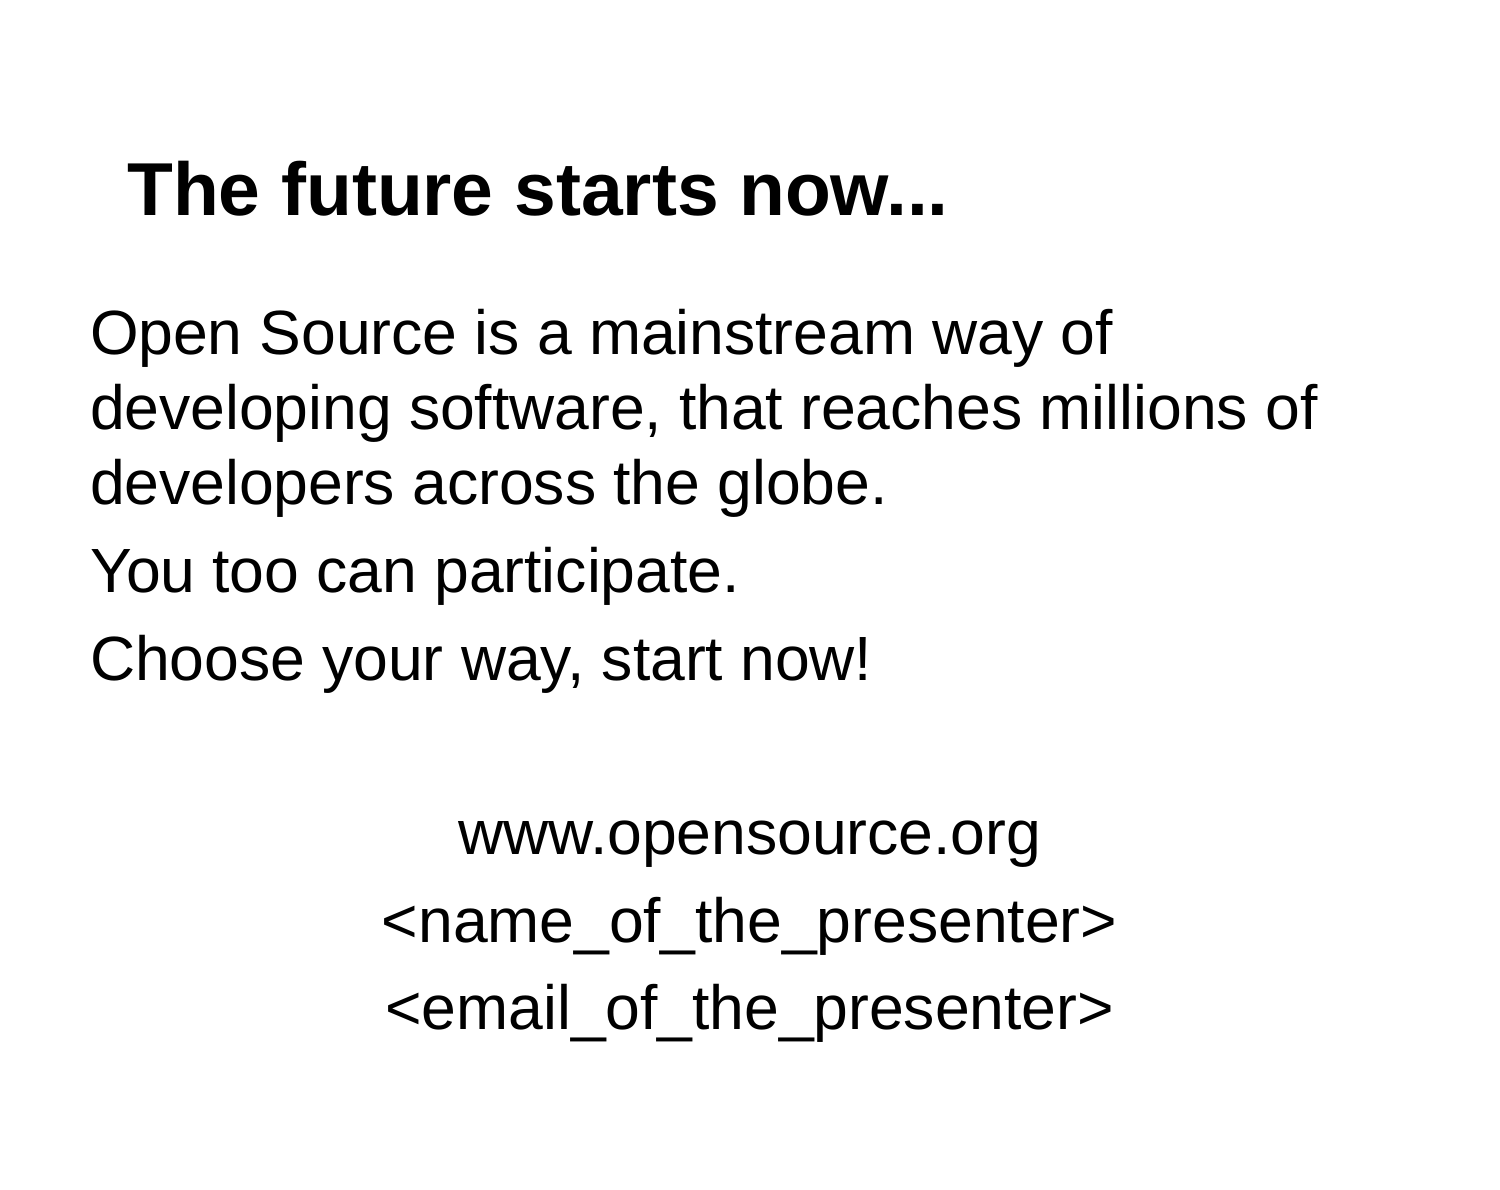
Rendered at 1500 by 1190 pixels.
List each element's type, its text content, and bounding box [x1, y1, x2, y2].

list Open Source is a mainstream way of developing software, that reaches millions of developers across the globe. You too can participate. Choose your way, start now! www.opensource.org <name_of_the_presenter> <email_of_the_presenter> [75, 277, 1425, 1103]
title The future starts now... [75, 15, 1425, 246]
